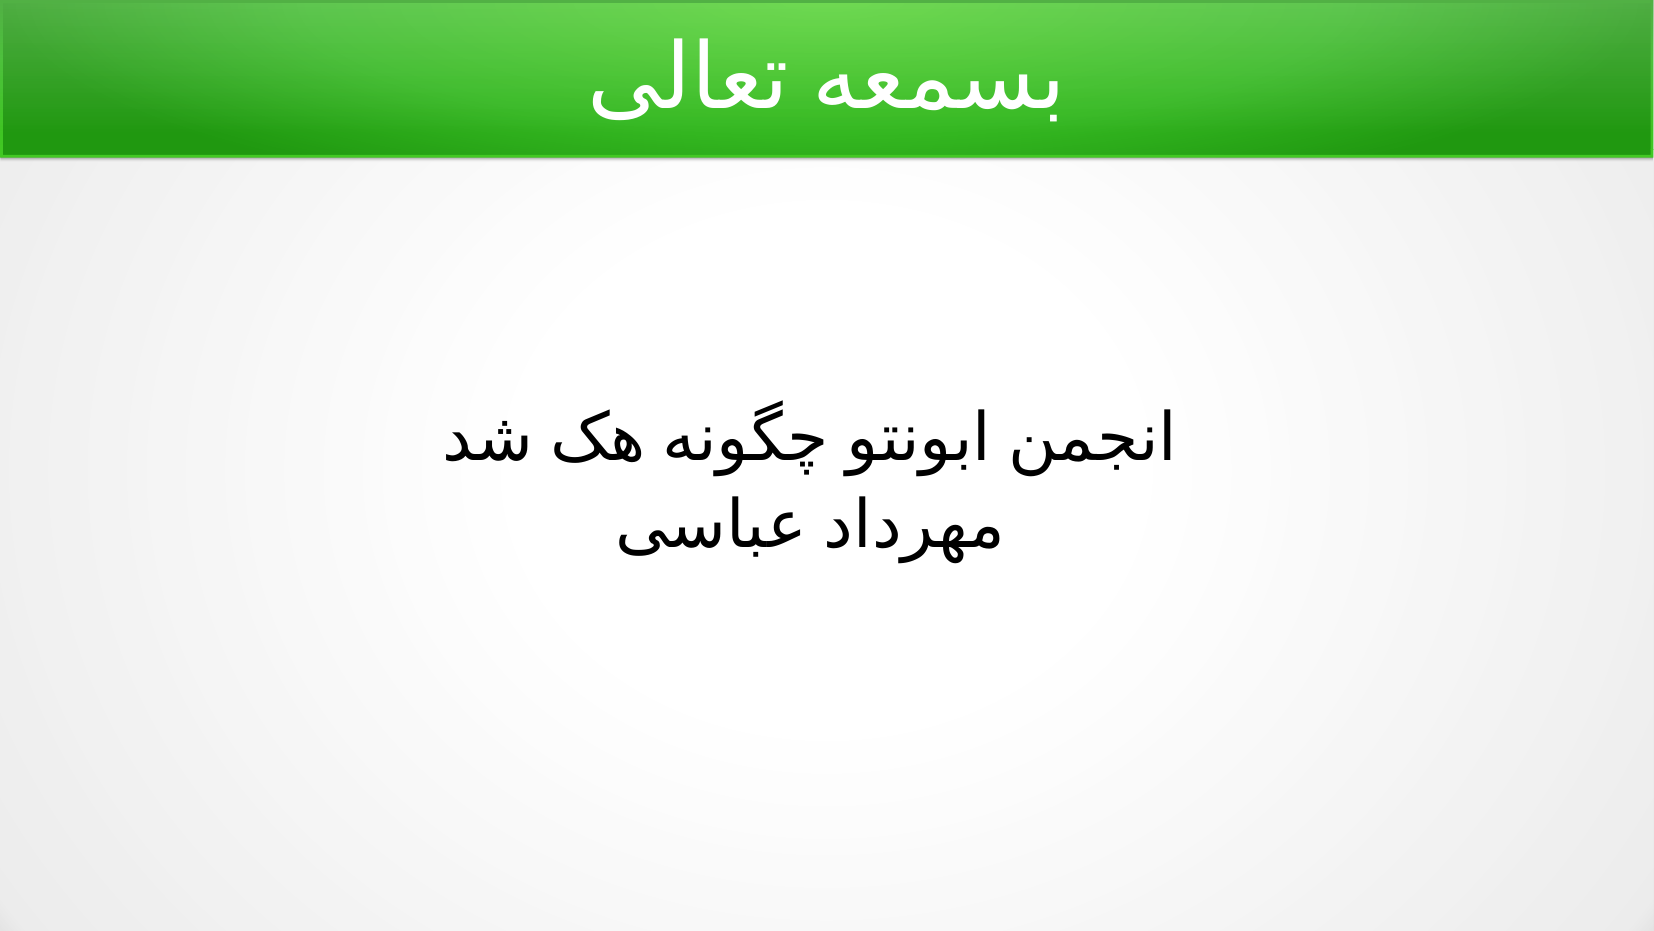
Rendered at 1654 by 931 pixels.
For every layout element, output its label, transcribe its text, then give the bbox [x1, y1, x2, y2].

title بسمعه تعالی [82, 30, 1571, 141]
subtitle انجمن ابونتو چگونه هک شد مهرداد عباسی [82, 217, 1538, 758]
